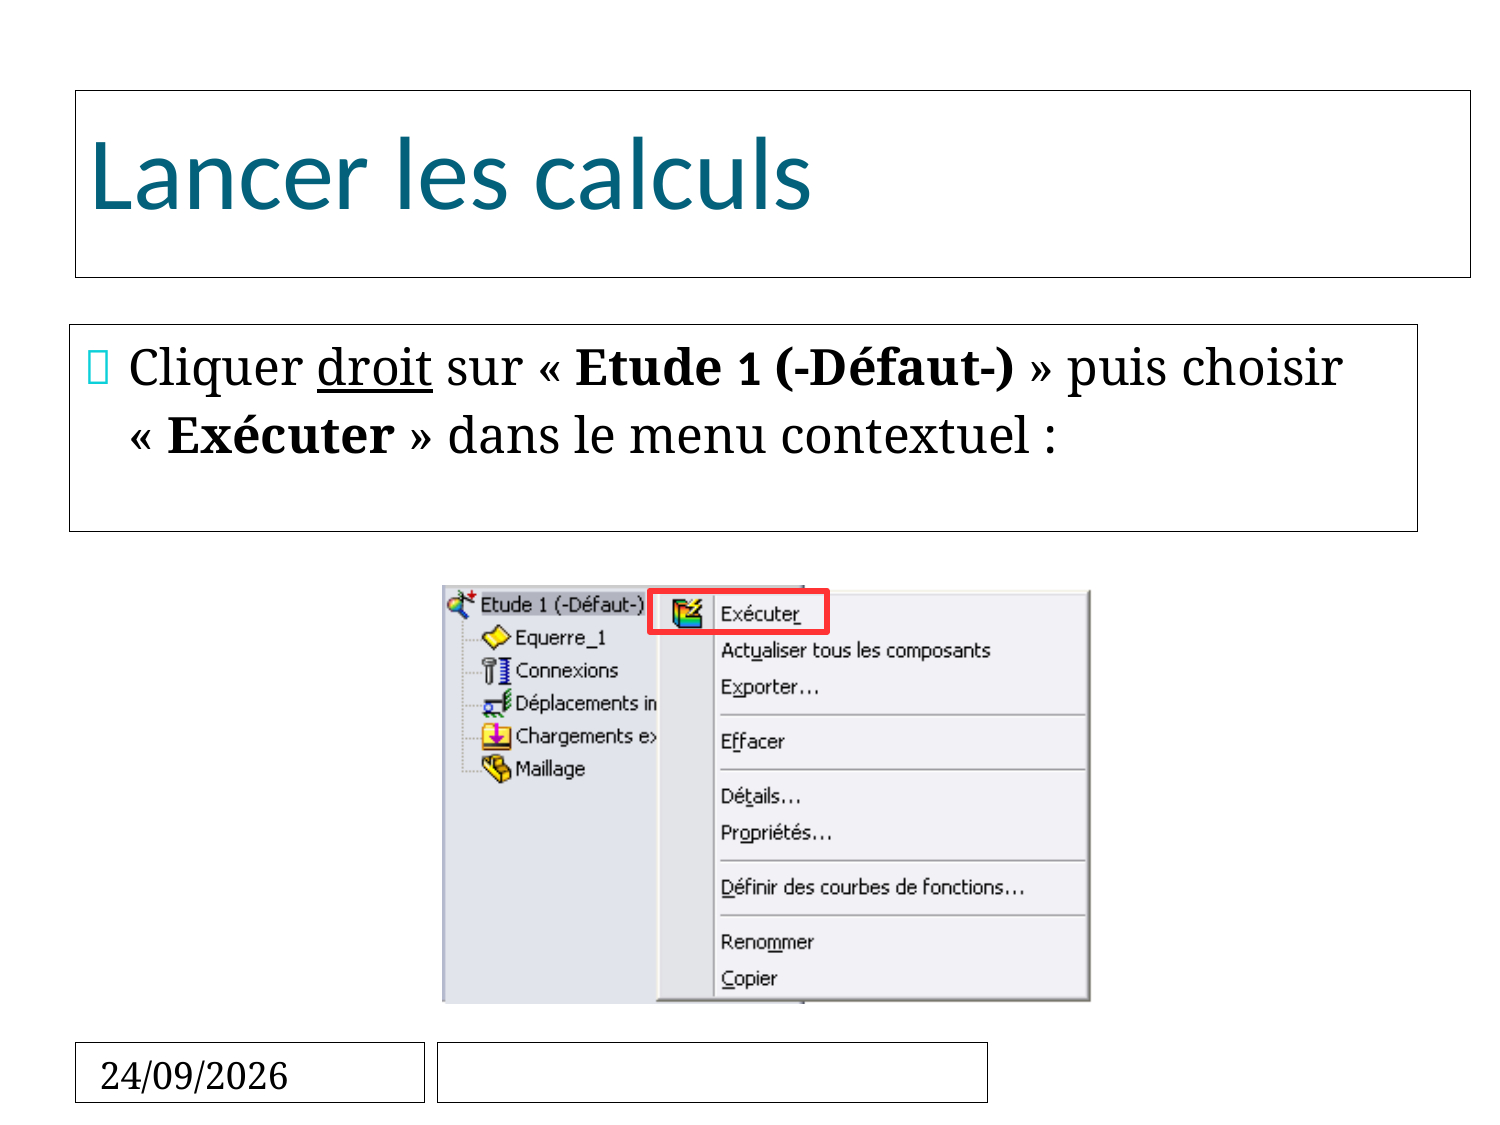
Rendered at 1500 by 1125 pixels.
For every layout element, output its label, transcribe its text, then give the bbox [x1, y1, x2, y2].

title Lancer les calculs [75, 90, 1471, 278]
picture [442, 585, 1093, 1004]
list Cliquer droit sur « Etude 1 (-Défaut-) » puis choisir « Exécuter » dans le menu contextuel : [69, 324, 1418, 532]
